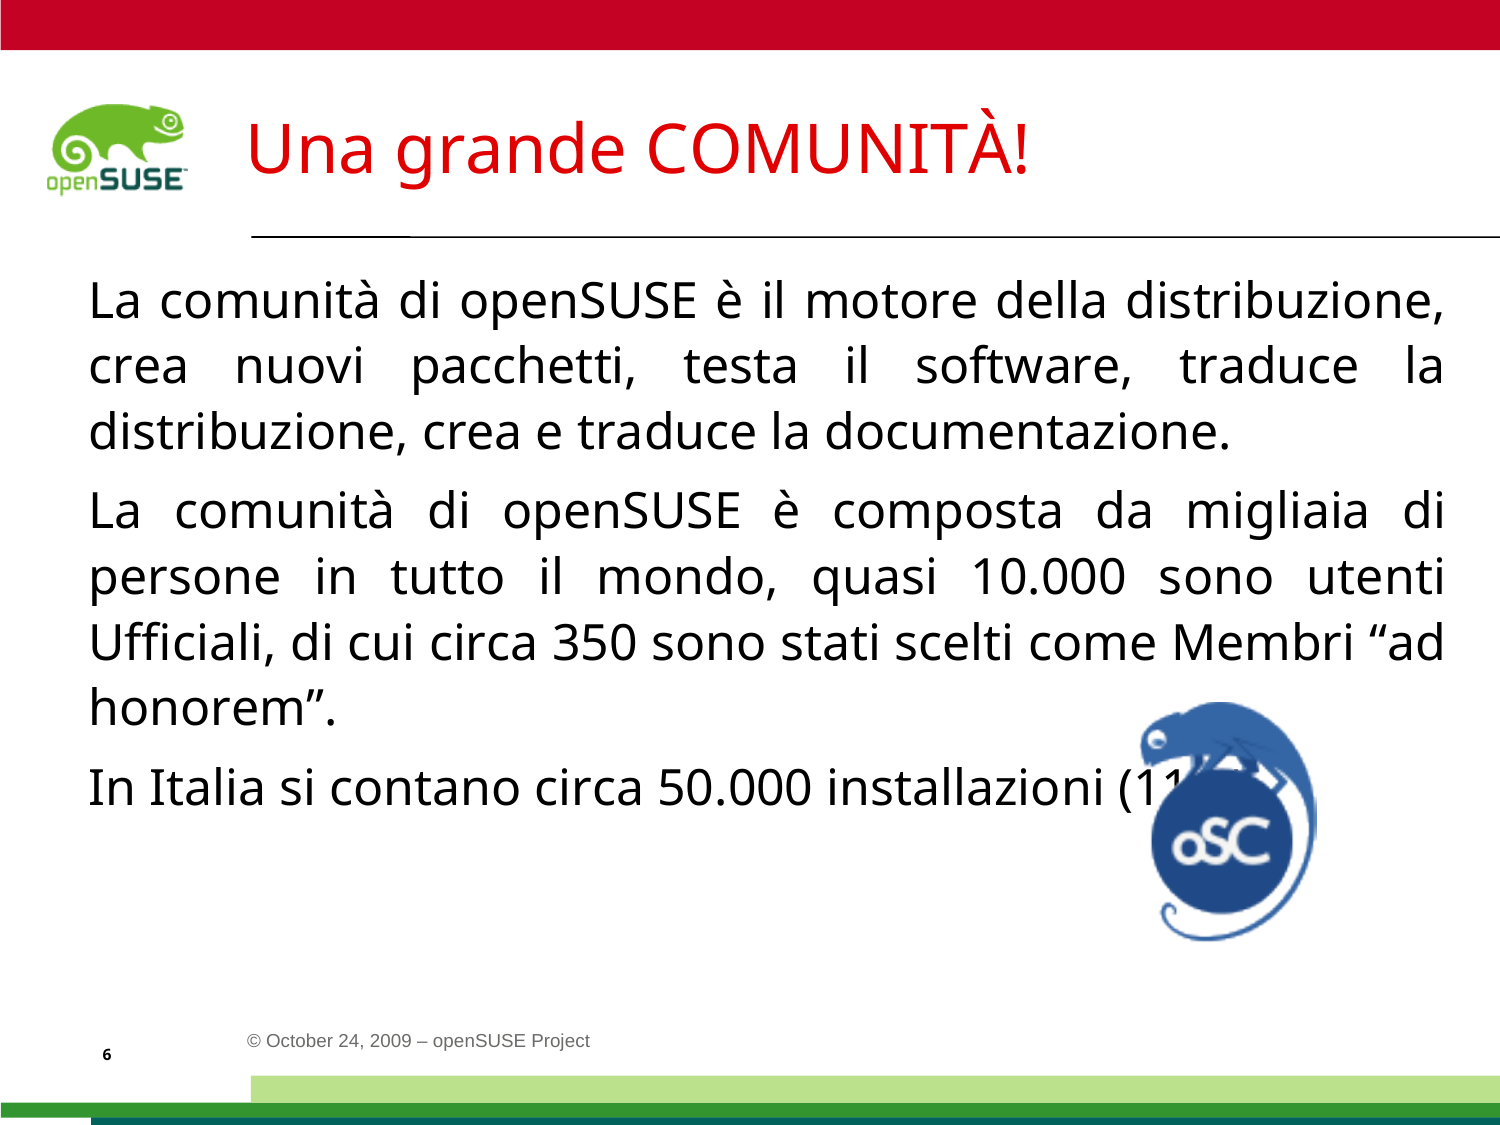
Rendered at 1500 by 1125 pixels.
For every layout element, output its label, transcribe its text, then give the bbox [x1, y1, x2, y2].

picture [47, 104, 188, 197]
title Una grande COMUNITÀ! [245, 68, 1408, 231]
picture [1139, 702, 1317, 945]
list La comunità di openSUSE è il motore della distribuzione, crea nuovi pacchetti, testa il software, traduce la distribuzione, crea e traduce la documentazione. La comunità di openSUSE è composta da migliaia di persone in tutto il mondo, quasi 10.000 sono utenti Ufficiali, di cui circa 350 sono stati scelti come Membri “ad honorem”. In Italia si contano circa 50.000 installazioni (11.1). [88, 265, 1447, 975]
